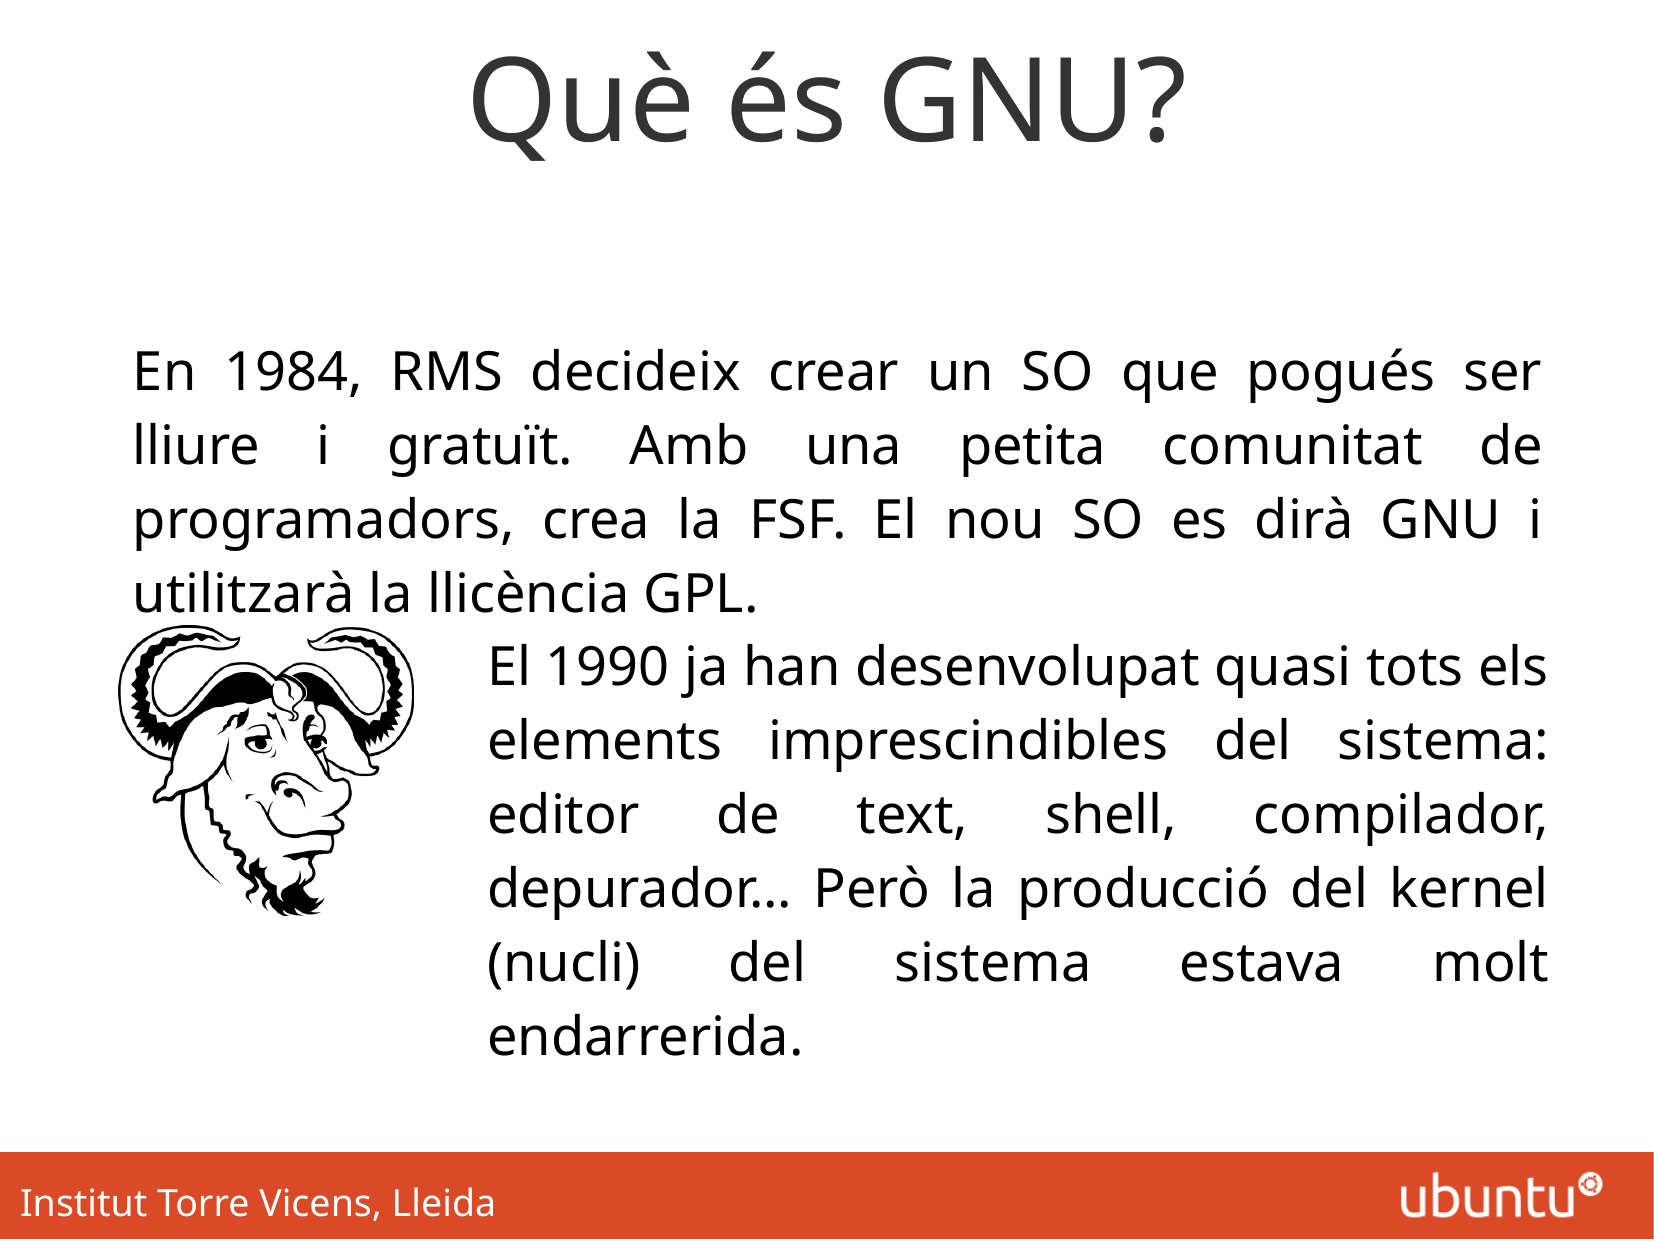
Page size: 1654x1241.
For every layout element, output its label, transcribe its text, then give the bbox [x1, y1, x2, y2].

picture [118, 625, 414, 916]
text_box En 1984, RMS decideix crear un SO que pogués ser lliure i gratuït. Amb una petita comunitat de programadors, crea la FSF. El nou SO es dirà GNU i utilitzarà la llicència GPL. [118, 324, 1560, 635]
text_box El 1990 ja han desenvolupat quasi tots els elements imprescindibles del sistema: editor de text, shell, compilador, depurador... Però la producció del kernel (nucli) del sistema estava molt endarrerida. [472, 620, 1565, 1078]
text_box Institut Torre Vicens, Lleida 17/05/2014 [5, 1169, 733, 1227]
title Què és GNU? [0, 0, 1506, 216]
picture [0, 1152, 1654, 1239]
